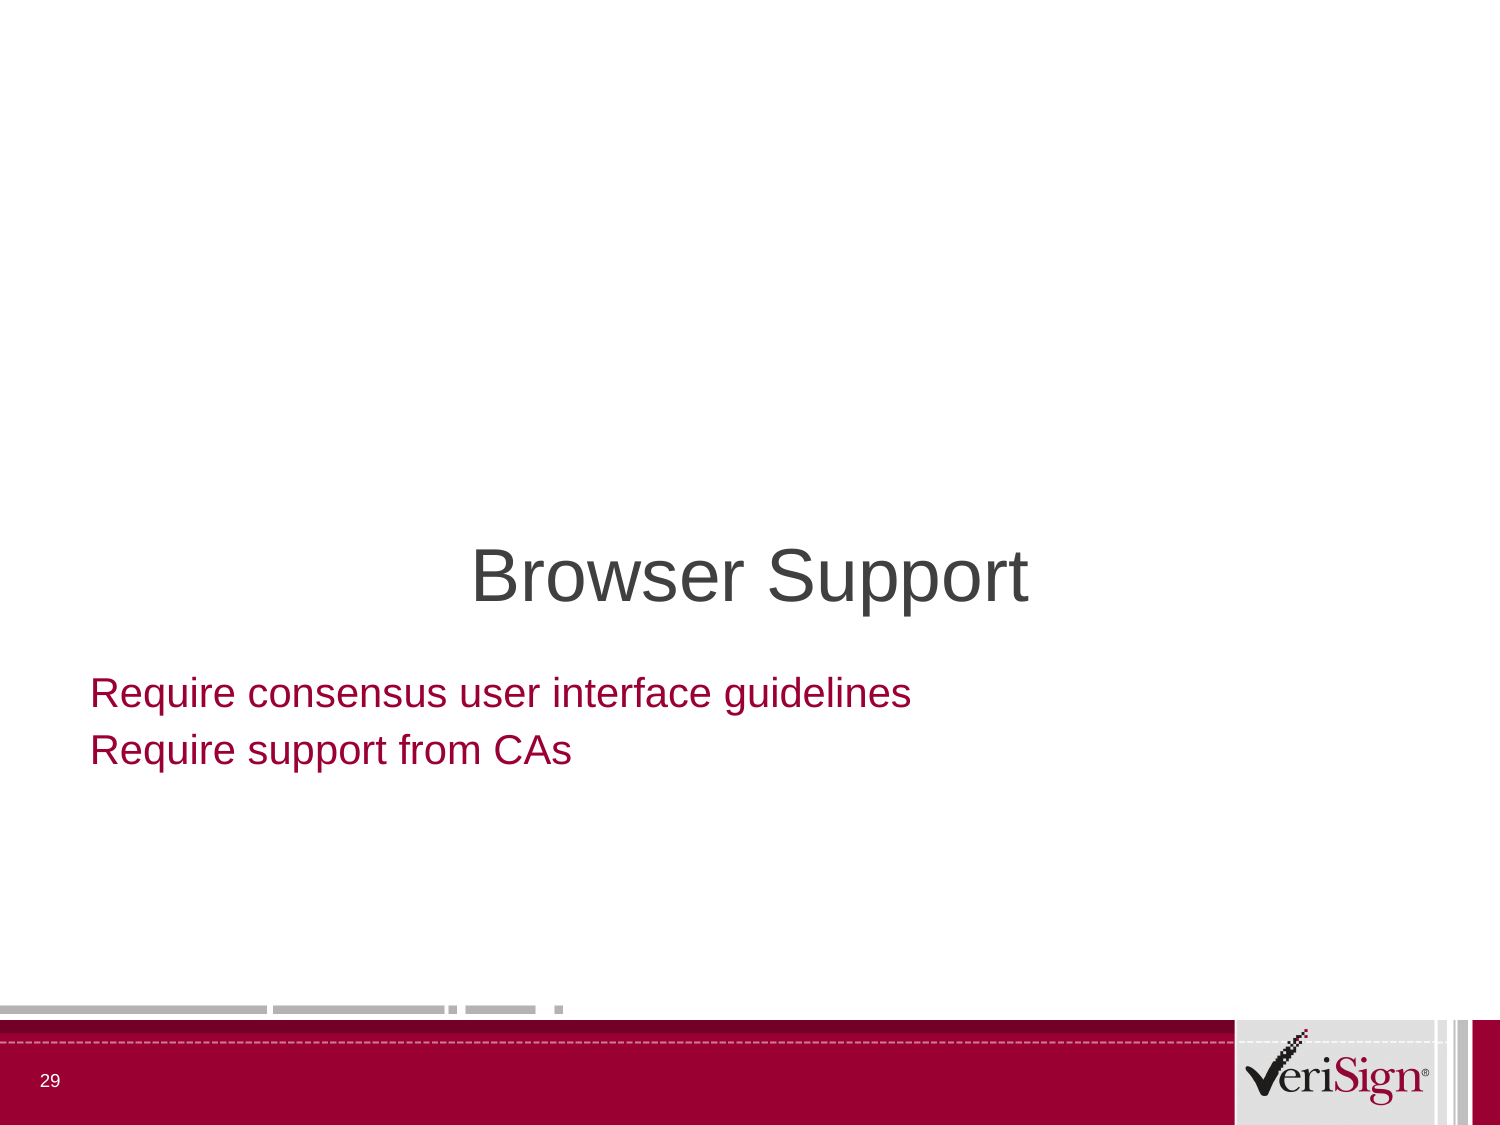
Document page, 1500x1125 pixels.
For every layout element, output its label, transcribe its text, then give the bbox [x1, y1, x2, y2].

title Browser Support [75, 387, 1426, 662]
list Require consensus user interface guidelines Require support from CAs [75, 662, 1426, 963]
